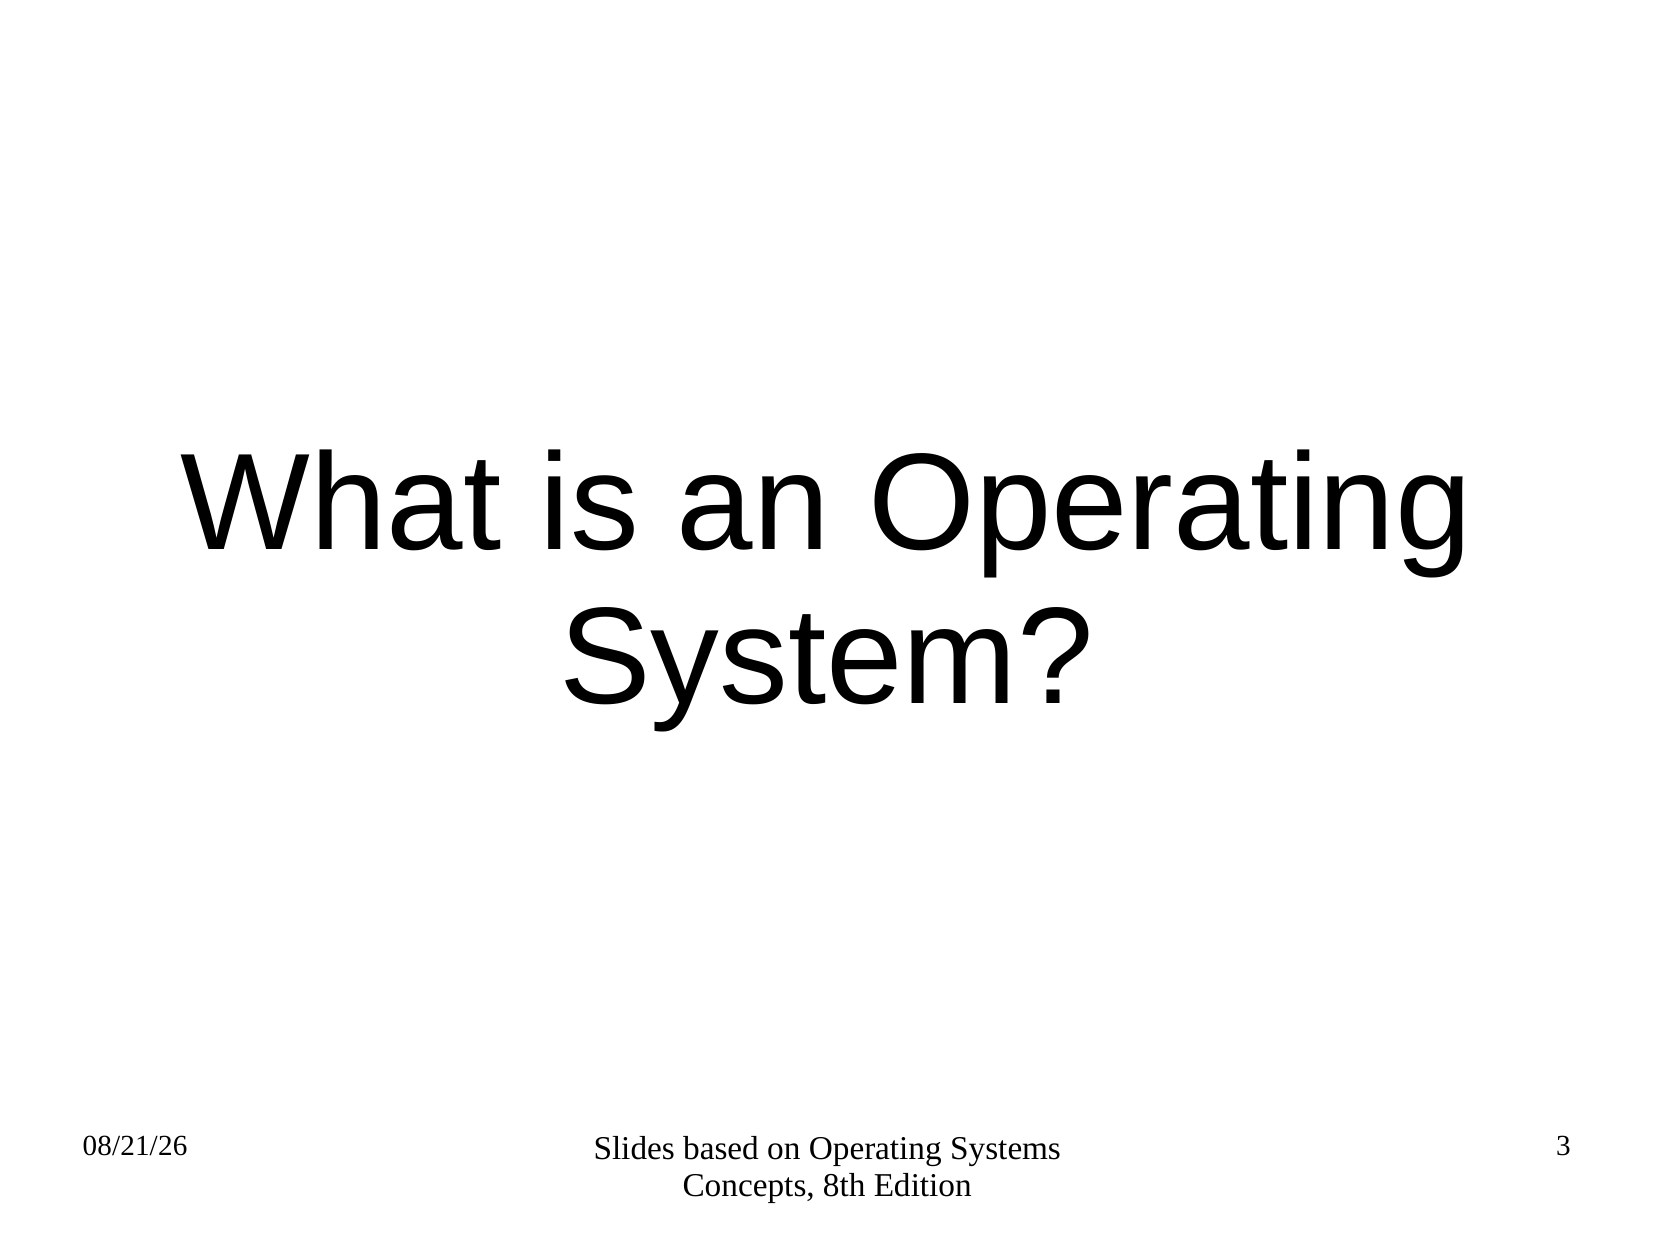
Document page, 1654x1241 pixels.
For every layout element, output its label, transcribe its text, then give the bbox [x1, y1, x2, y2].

subtitle What is an Operating System? [82, 49, 1571, 1109]
